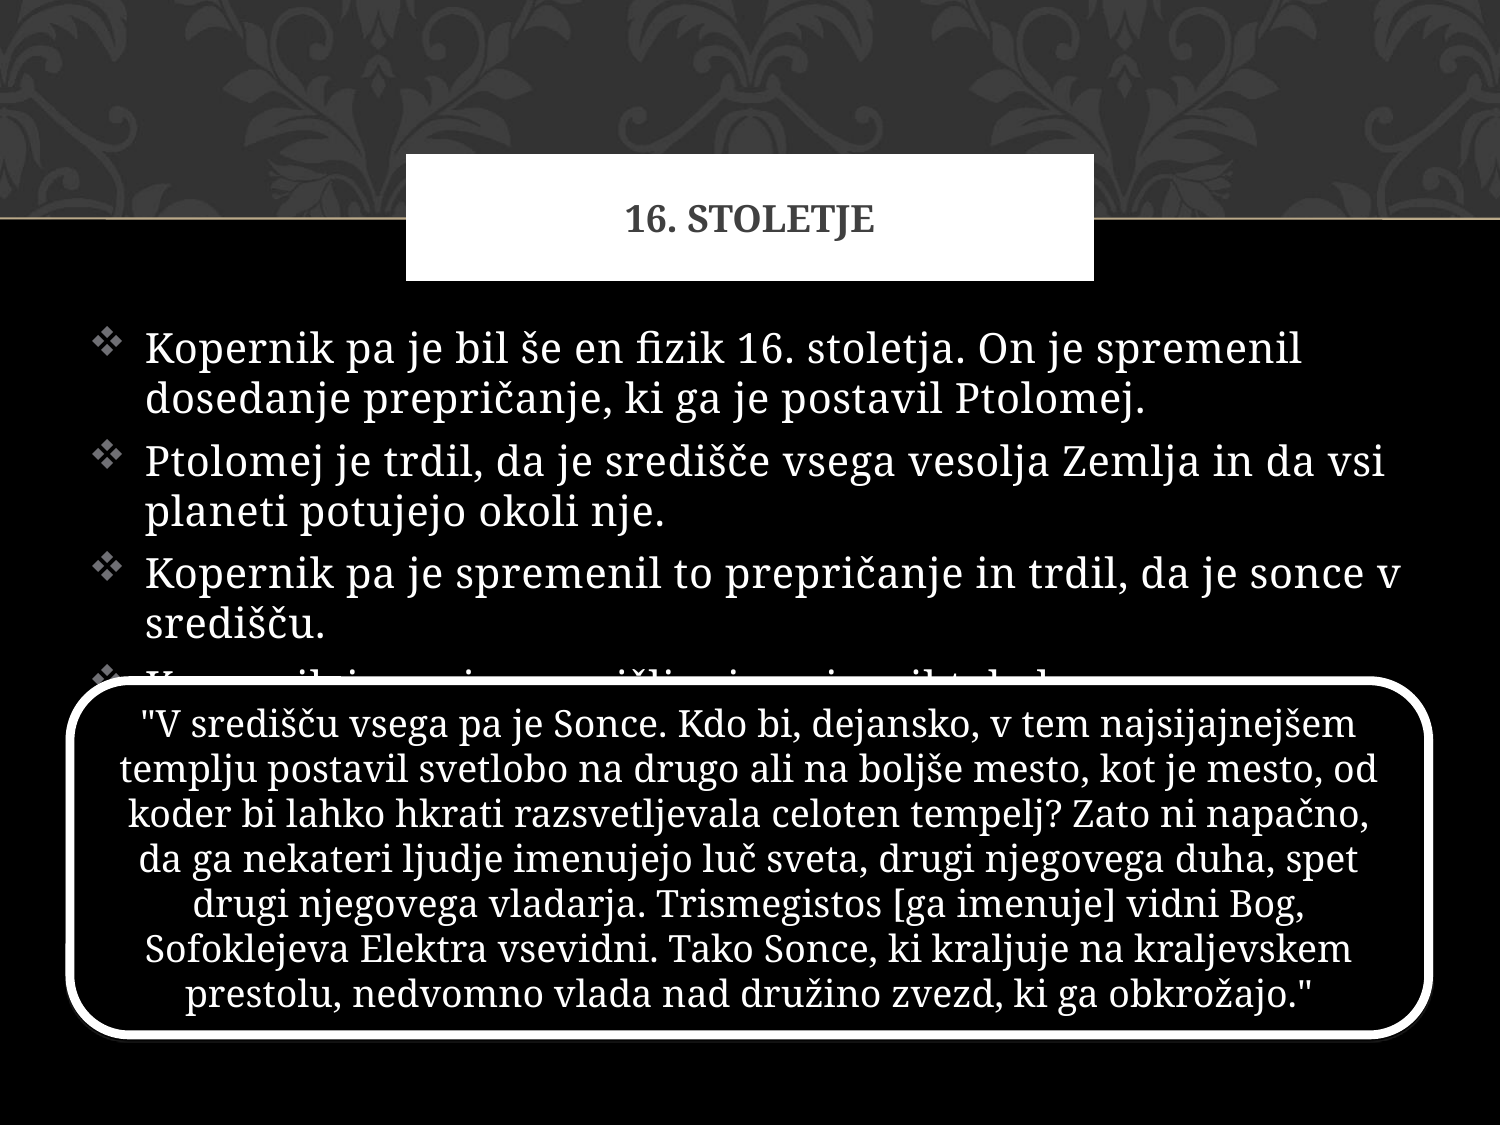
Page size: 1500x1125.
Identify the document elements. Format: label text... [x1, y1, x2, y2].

list Kopernik pa je bil še en fizik 16. stoletja. On je spremenil dosedanje prepričanje, ki ga je postavil Ptolomej. Ptolomej je trdil, da je središče vsega vesolja Zemlja in da vsi planeti potujejo okoli nje. Kopernik pa je spremenil to prepričanje in trdil, da je sonce v središču. Kopernik je svoje razmišljanje pojasnil takole: [73, 314, 1424, 718]
picture [0, 0, 1500, 217]
text_box "V središču vsega pa je Sonce. Kdo bi, dejansko, v tem najsijajnejšem templju postavil svetlobo na drugo ali na boljše mesto, kot je mesto, od koder bi lahko hkrati razsvetljevala celoten tempelj? Zato ni napačno, da ga nekateri ljudje imenujejo luč sveta, drugi njegovega duha, spet drugi njegovega vladarja. Trismegistos [ga imenuje] vidni Bog, Sofoklejeva Elektra vsevidni. Tako Sonce, ki kraljuje na kraljevskem prestolu, nedvomno vlada nad družino zvezd, ki ga obkrožajo." [69, 680, 1429, 1035]
title 16. stoletje [412, 159, 1088, 275]
